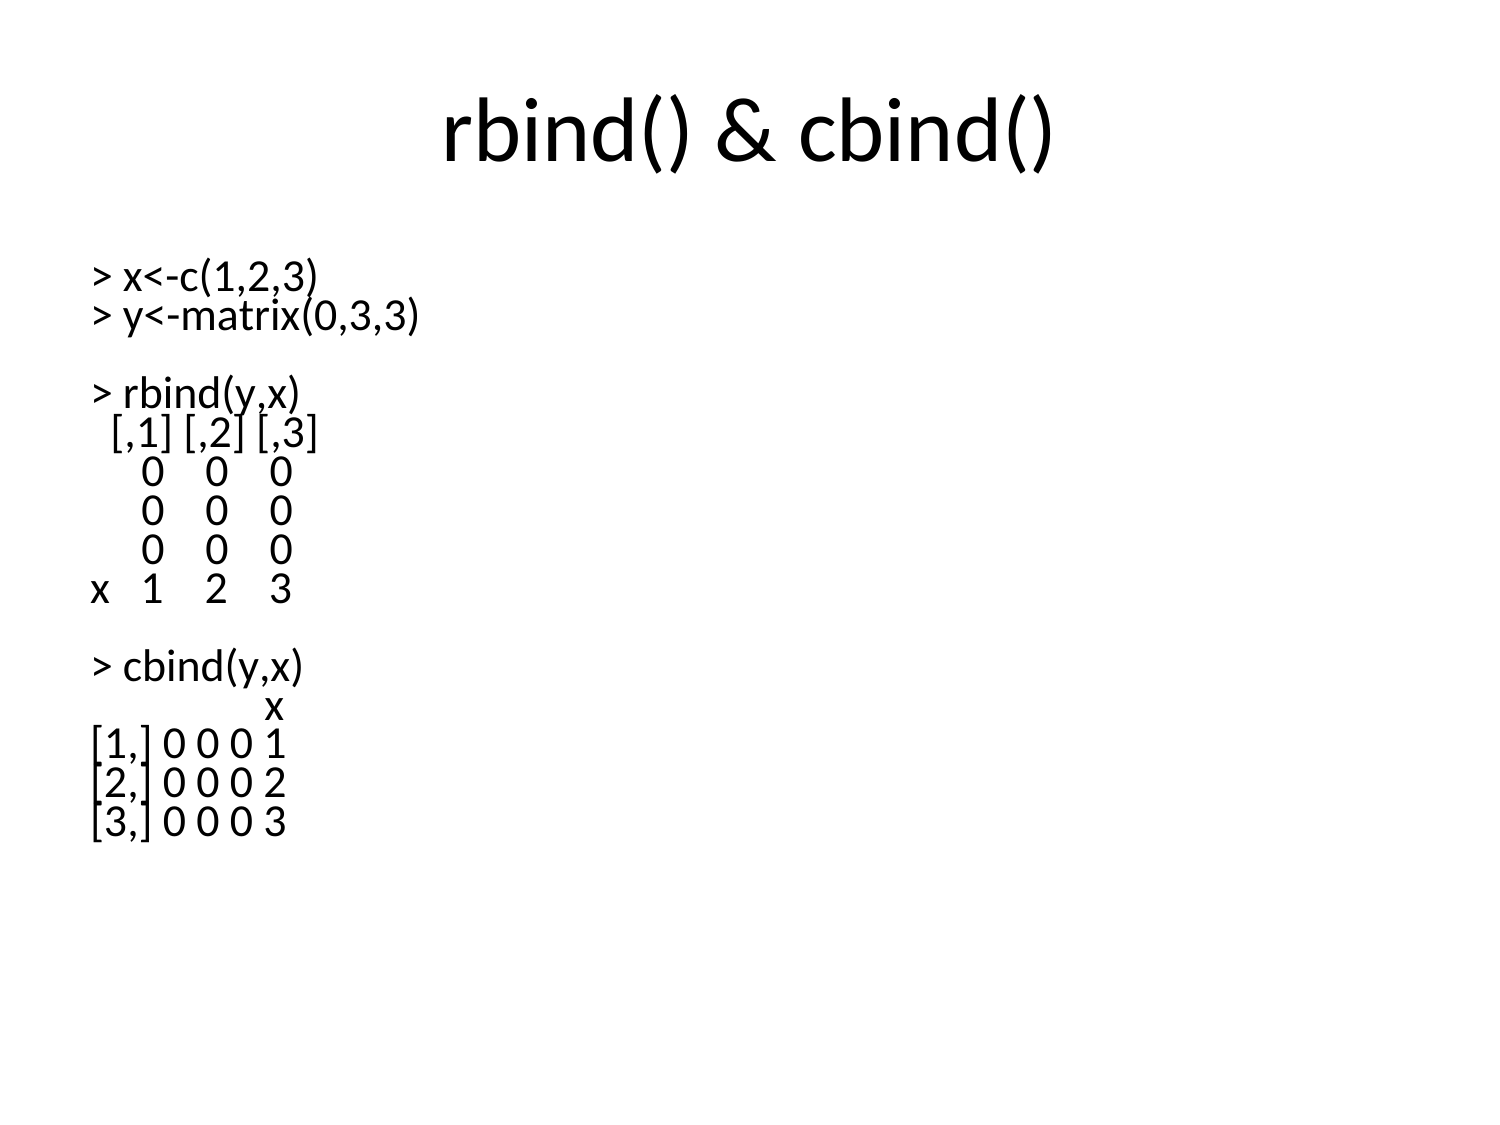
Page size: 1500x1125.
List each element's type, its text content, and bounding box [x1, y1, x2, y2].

title rbind() & cbind() [75, 45, 1426, 233]
list > x<-c(1,2,3) > y<-matrix(0,3,3) > rbind(y,x) [,1] [,2] [,3] 0 0 0 0 0 0 0 0 0 x 1 2 3 > cbind(y,x) x [1,] 0 0 0 1 [2,] 0 0 0 2 [3,] 0 0 0 3 [75, 262, 1426, 1006]
